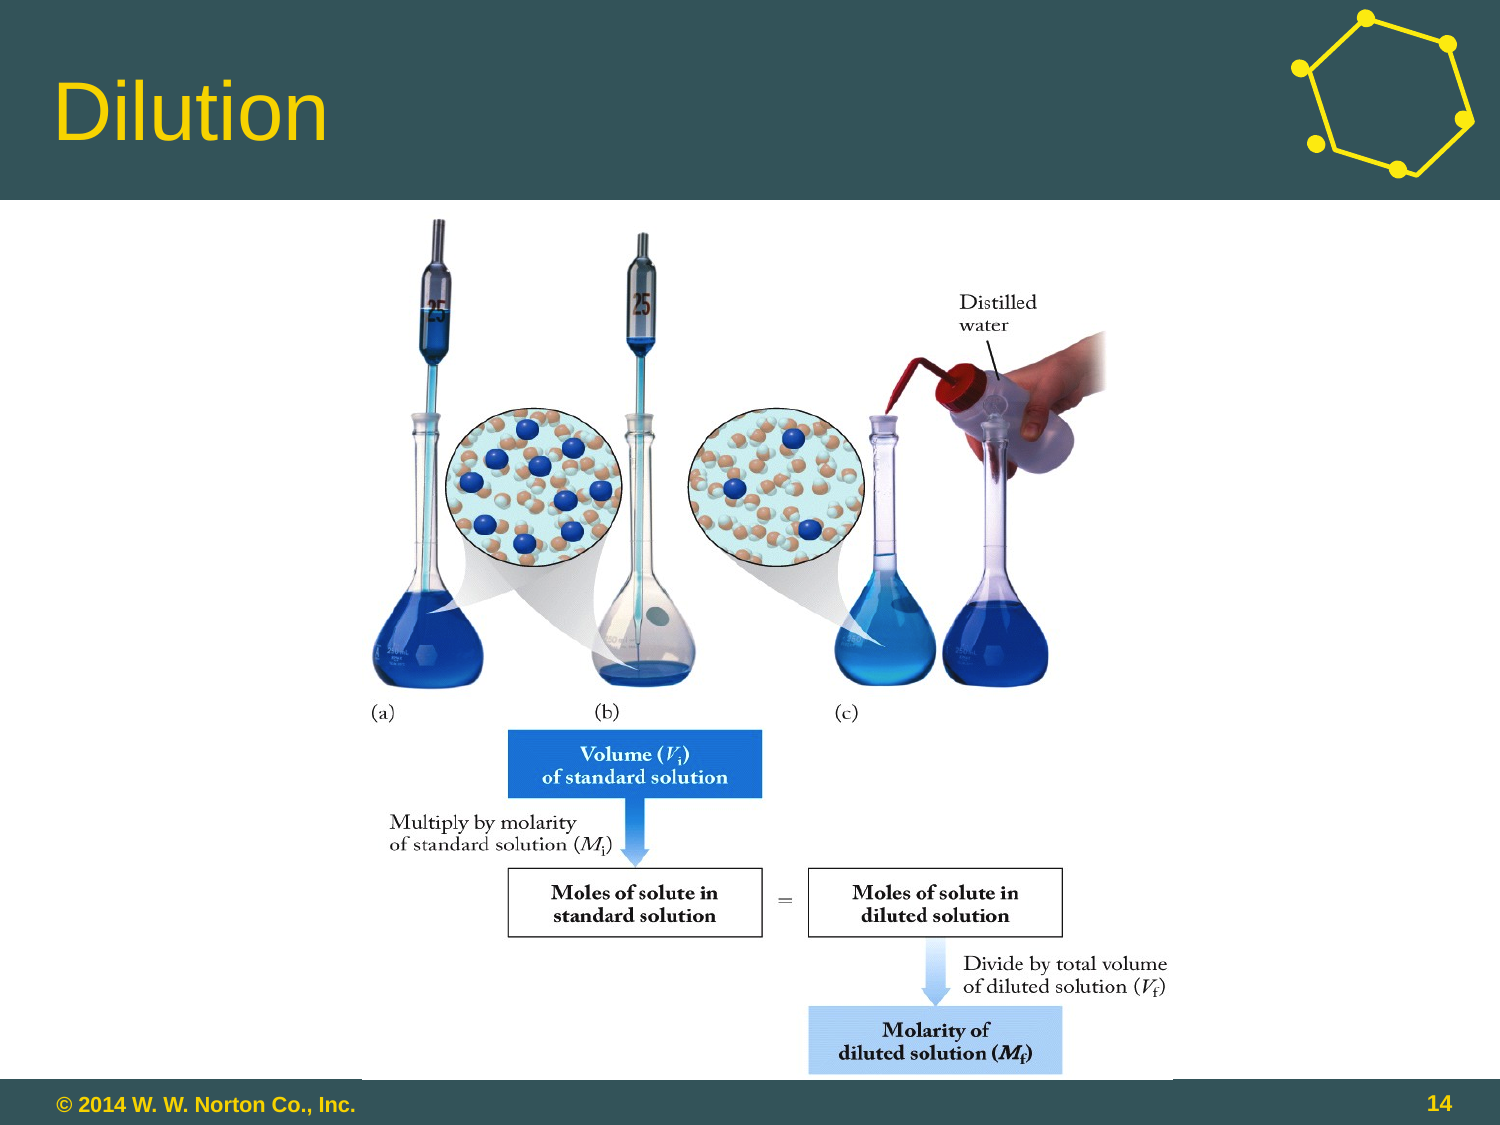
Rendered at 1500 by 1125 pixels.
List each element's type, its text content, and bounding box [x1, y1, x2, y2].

title Dilution [37, 19, 1118, 195]
picture [362, 212, 1173, 1080]
slide_number <number> [1408, 1085, 1468, 1120]
